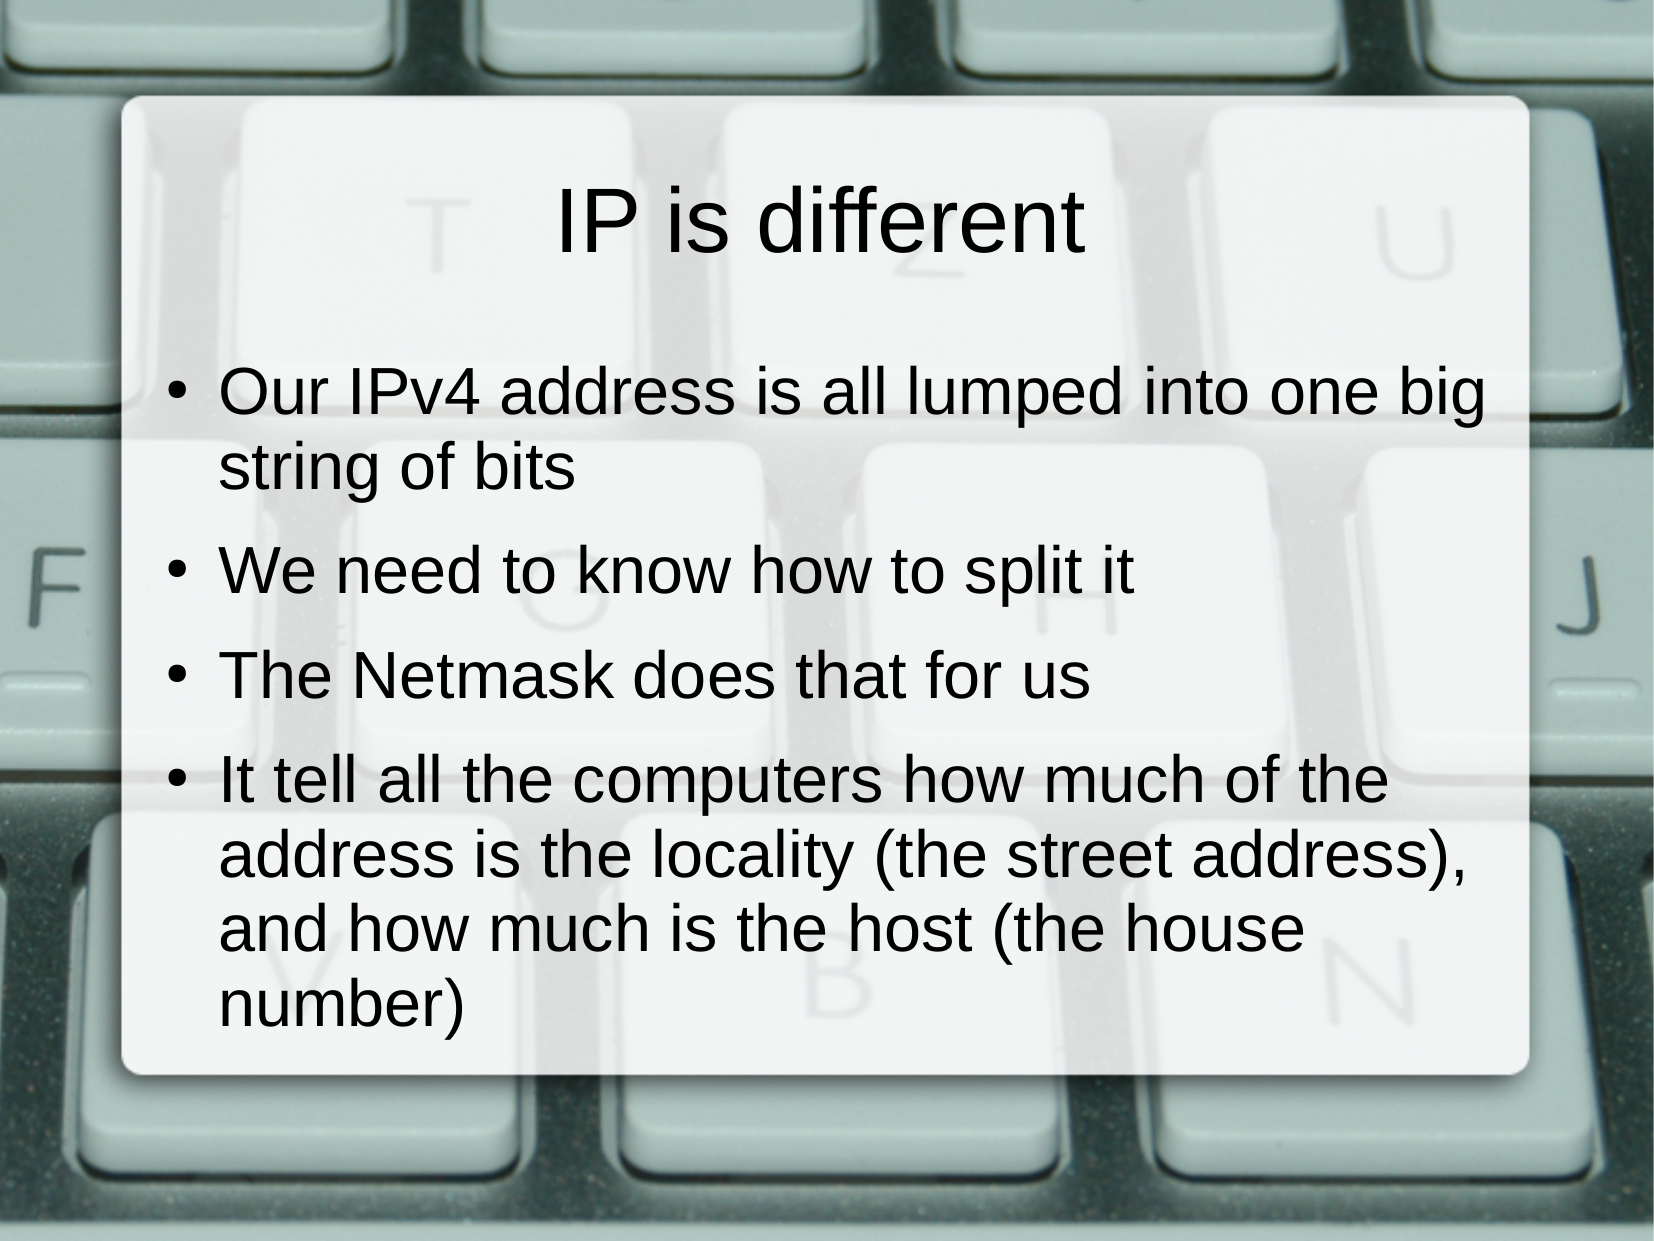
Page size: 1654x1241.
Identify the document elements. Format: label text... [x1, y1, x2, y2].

picture [0, 0, 1654, 1241]
list Our IPv4 address is all lumped into one big string of bits We need to know how to split it The Netmask does that for us It tell all the computers how much of the address is the locality (the street address), and how much is the host (the house number) [147, 354, 1506, 1049]
title IP is different [135, 125, 1506, 318]
